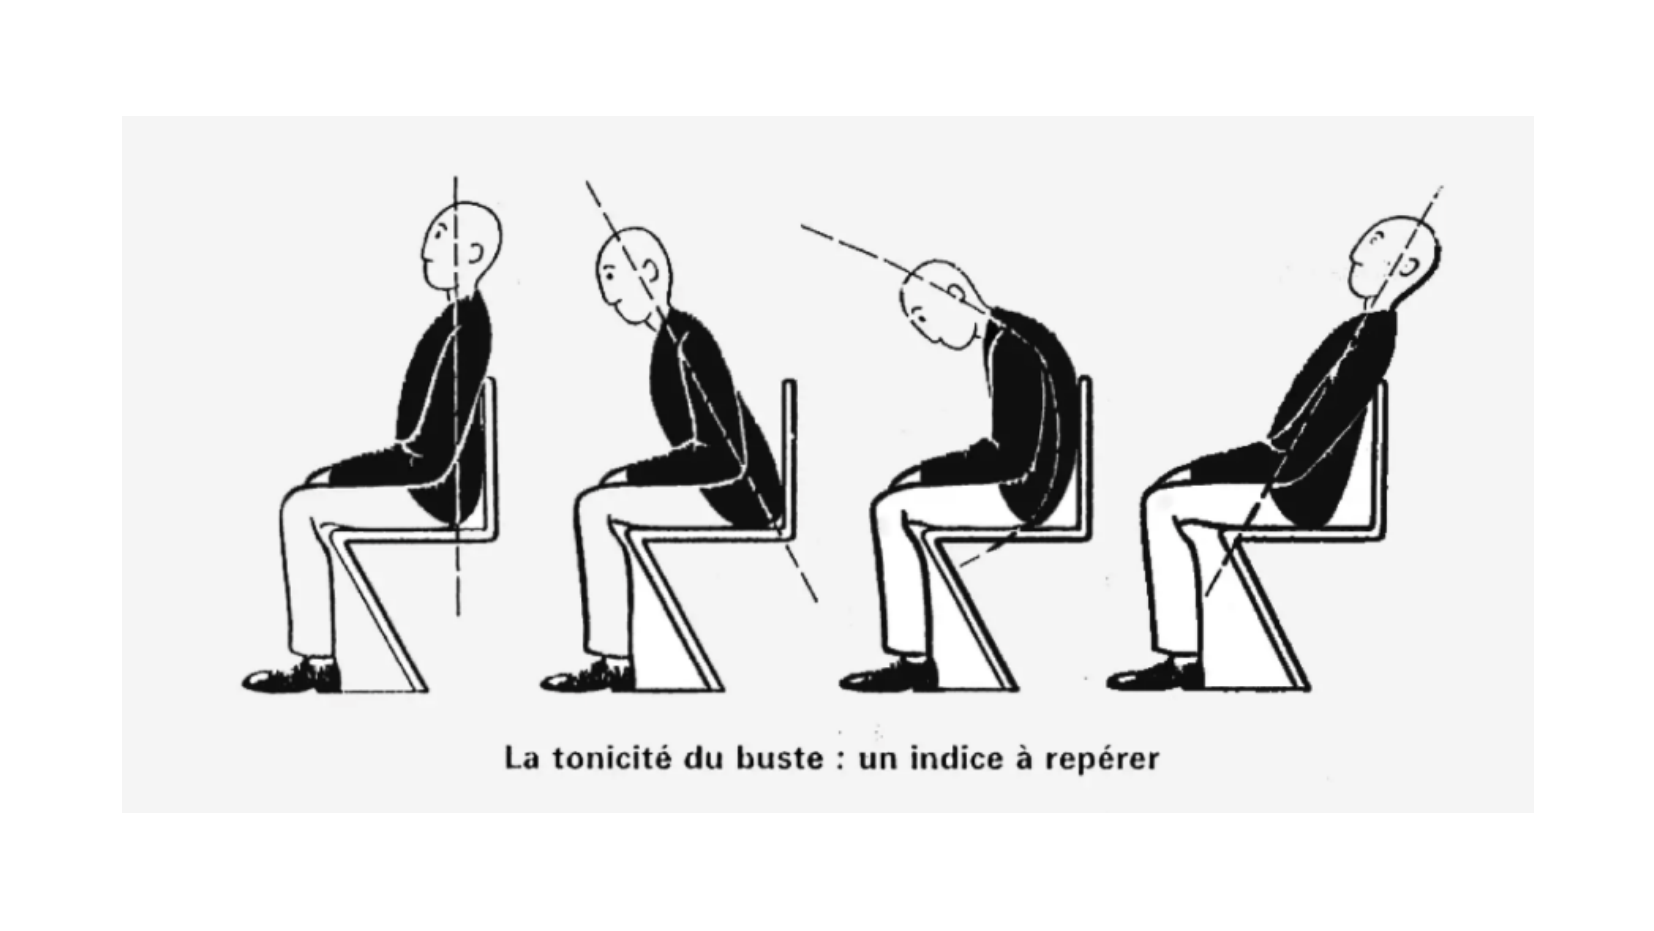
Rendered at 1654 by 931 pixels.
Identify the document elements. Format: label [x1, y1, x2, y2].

picture [122, 116, 1534, 814]
